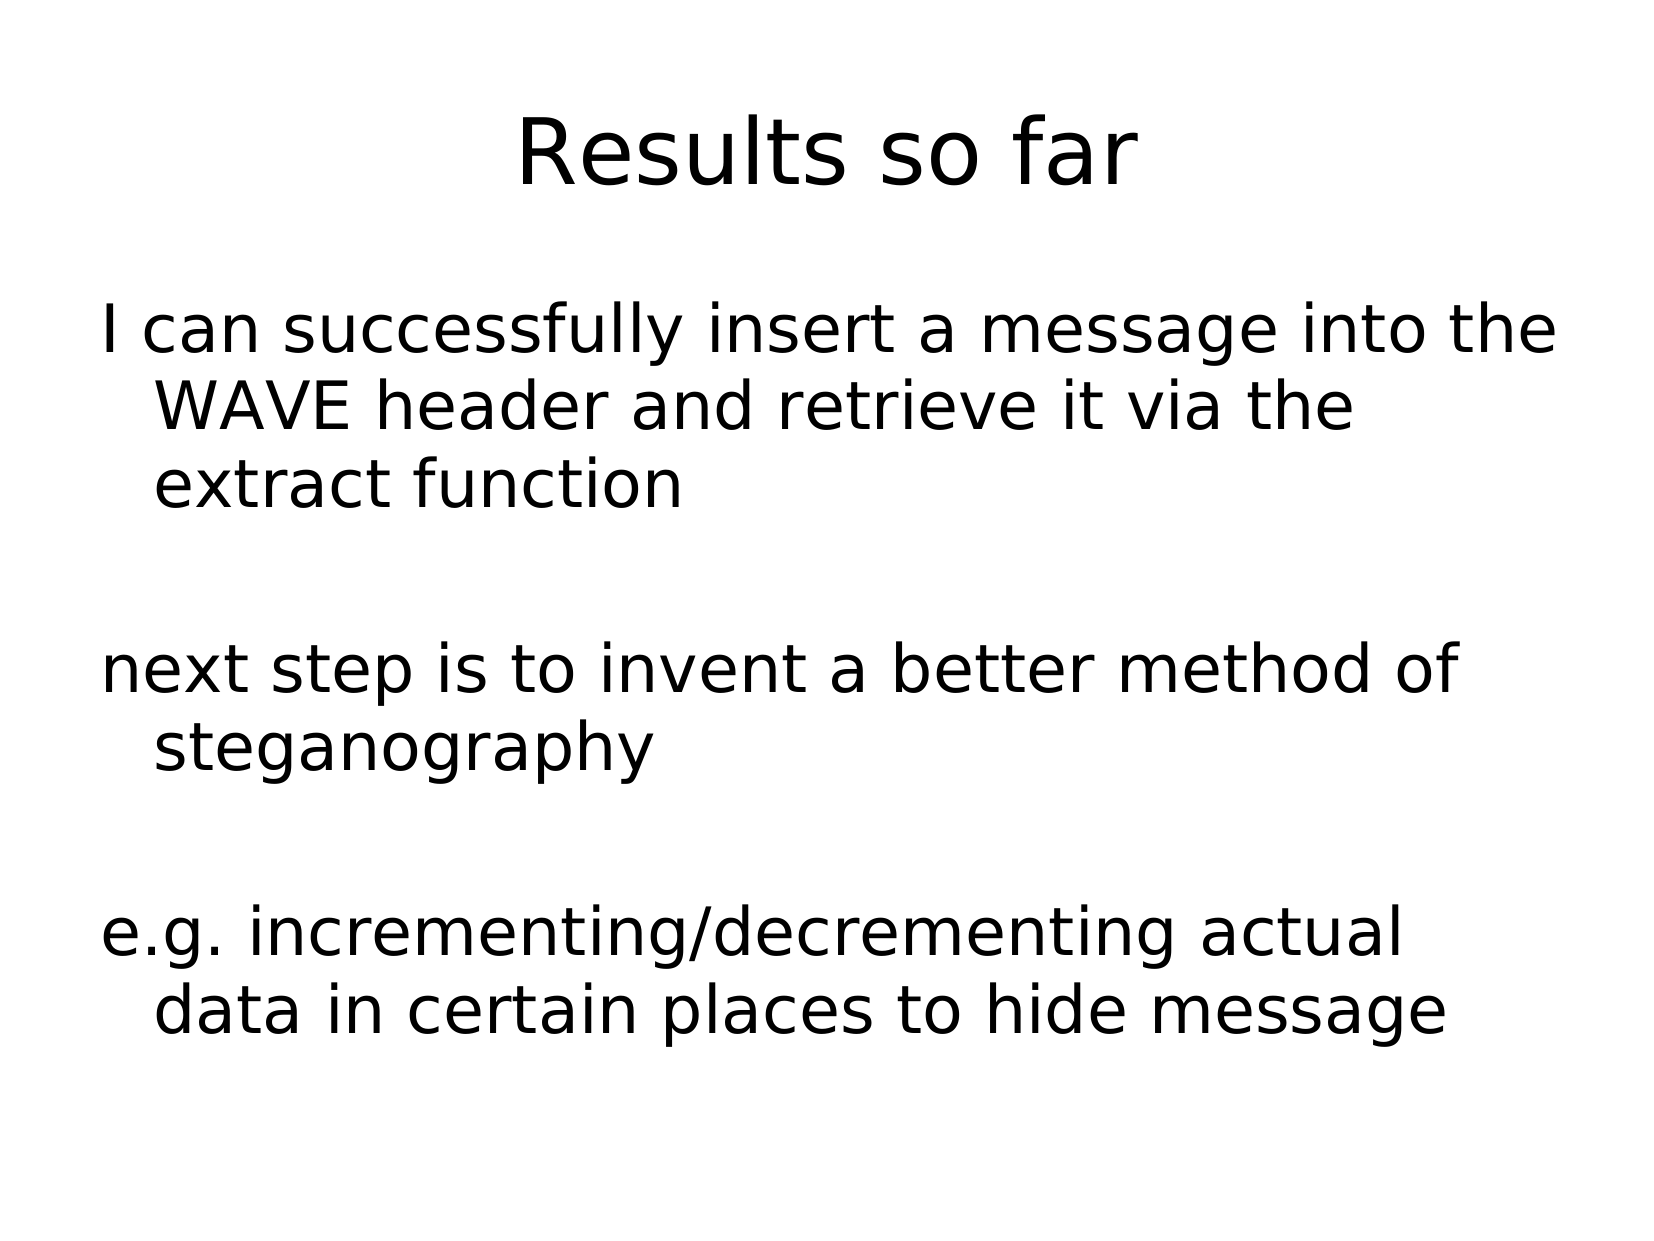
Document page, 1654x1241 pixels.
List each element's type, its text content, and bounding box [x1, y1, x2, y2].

title Results so far [82, 49, 1571, 257]
list I can successfully insert a message into the WAVE header and retrieve it via the extract function next step is to invent a better method of steganography e.g. incrementing/decrementing actual data in certain places to hide message [82, 290, 1571, 1109]
